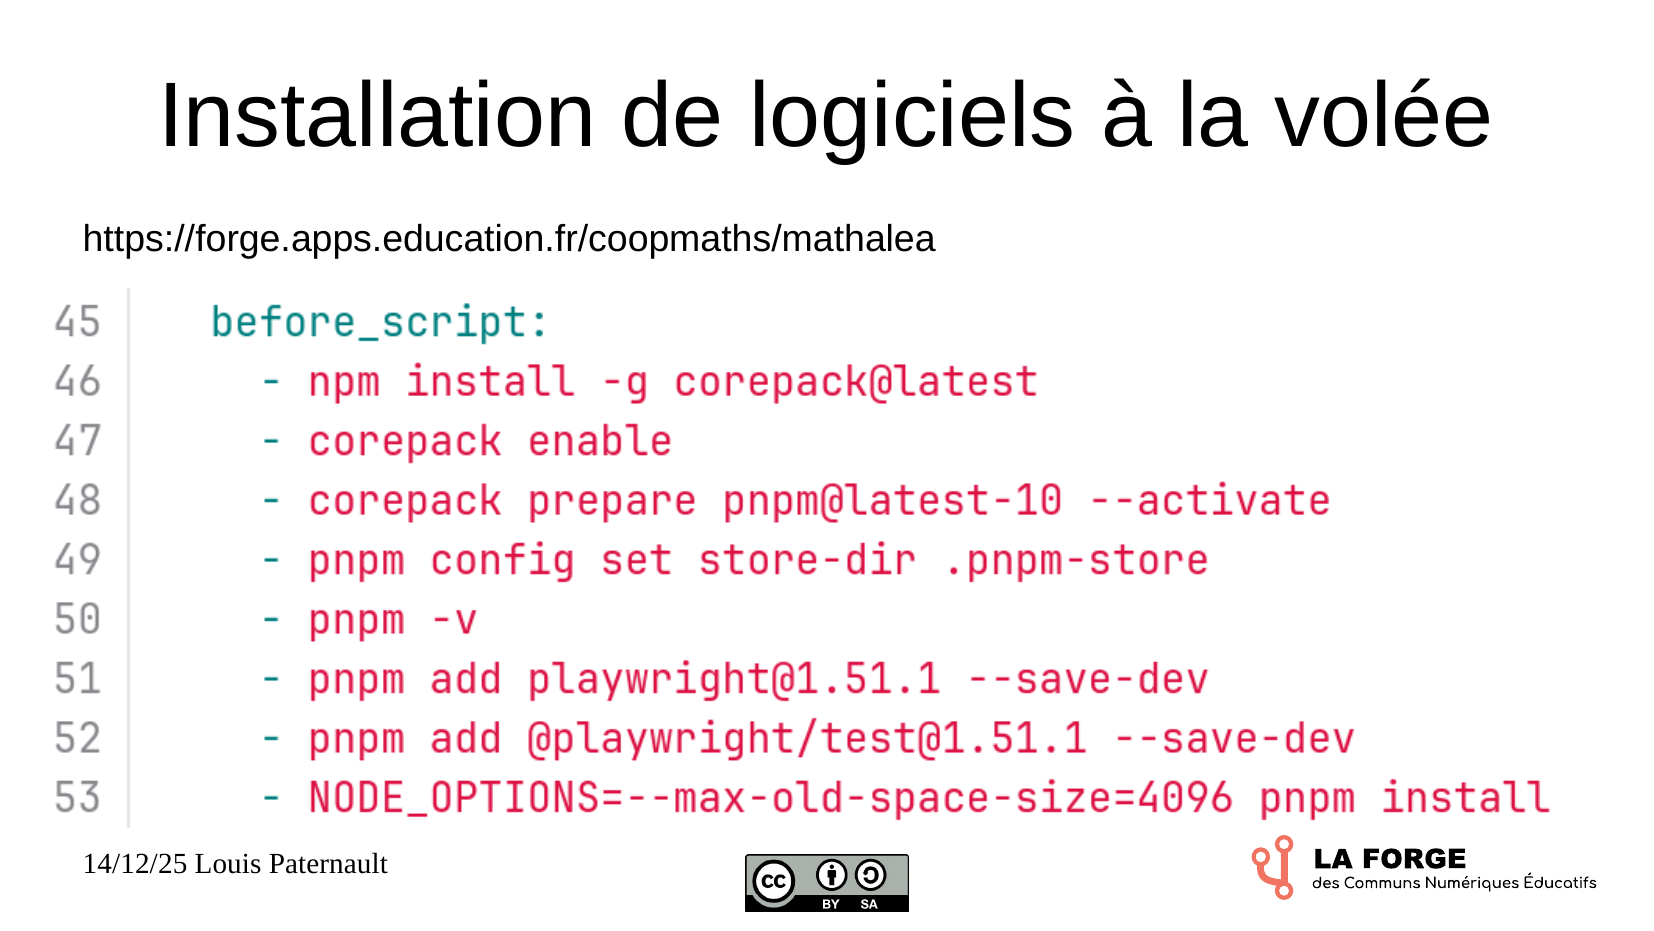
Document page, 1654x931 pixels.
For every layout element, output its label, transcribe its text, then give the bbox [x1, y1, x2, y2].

title Installation de logiciels à la volée [82, 37, 1571, 193]
list https://forge.apps.education.fr/coopmaths/mathalea [82, 217, 1571, 288]
picture [745, 854, 909, 912]
picture [35, 288, 1623, 828]
